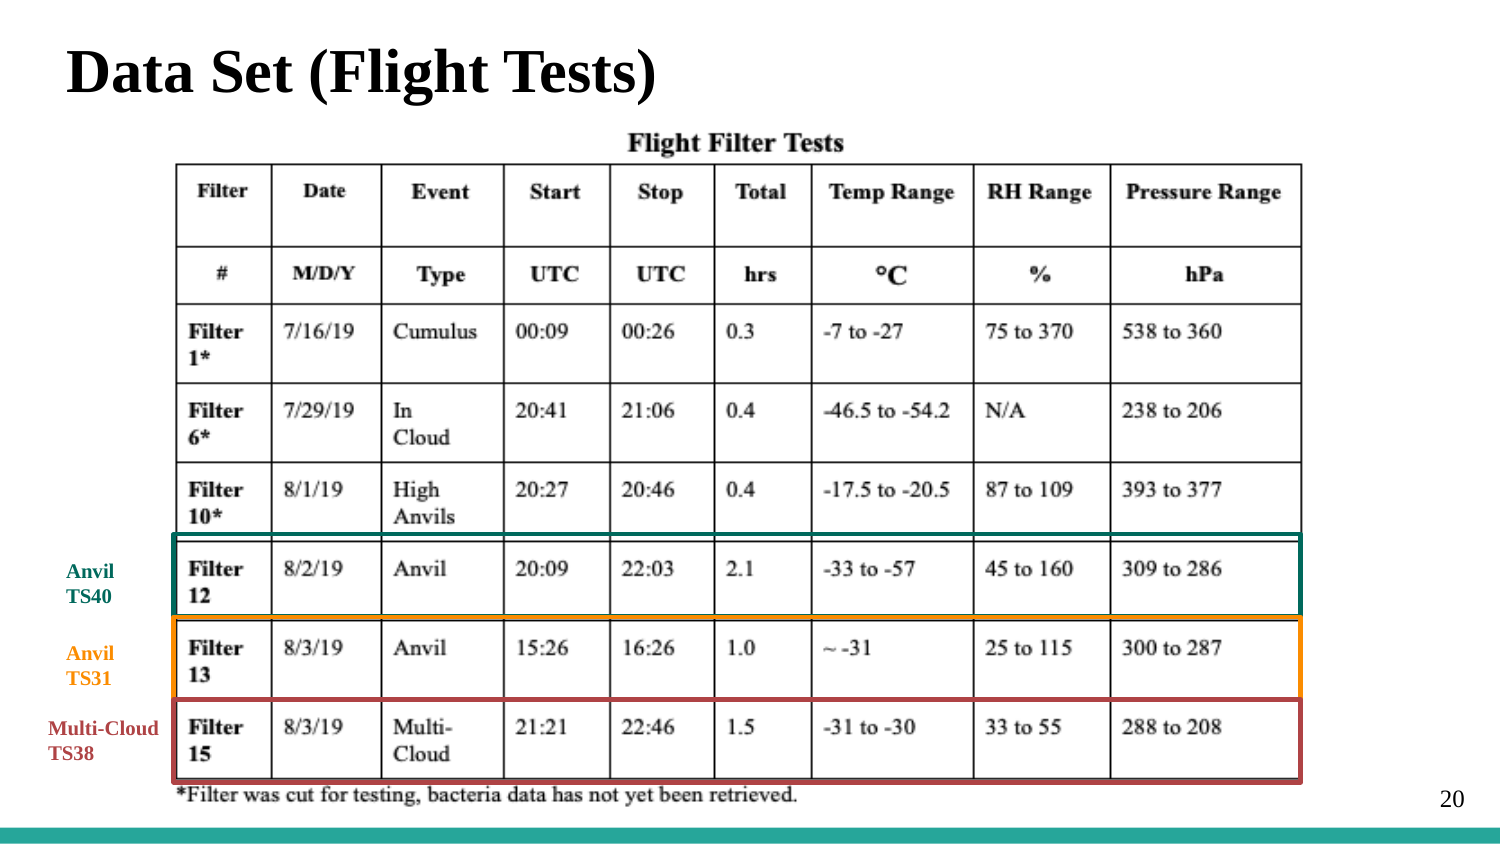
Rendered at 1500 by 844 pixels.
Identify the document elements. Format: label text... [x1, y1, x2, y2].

title Data Set (Flight Tests) [51, 15, 1449, 116]
text_box Anvil TS31 [51, 625, 178, 699]
text_box Multi-Cloud TS38 [33, 699, 178, 783]
picture [176, 536, 1298, 614]
picture [165, 116, 1335, 817]
picture [178, 619, 1298, 697]
picture [178, 702, 1298, 780]
slide_number <number> [1389, 764, 1480, 830]
text_box Anvil TS40 [51, 542, 178, 625]
